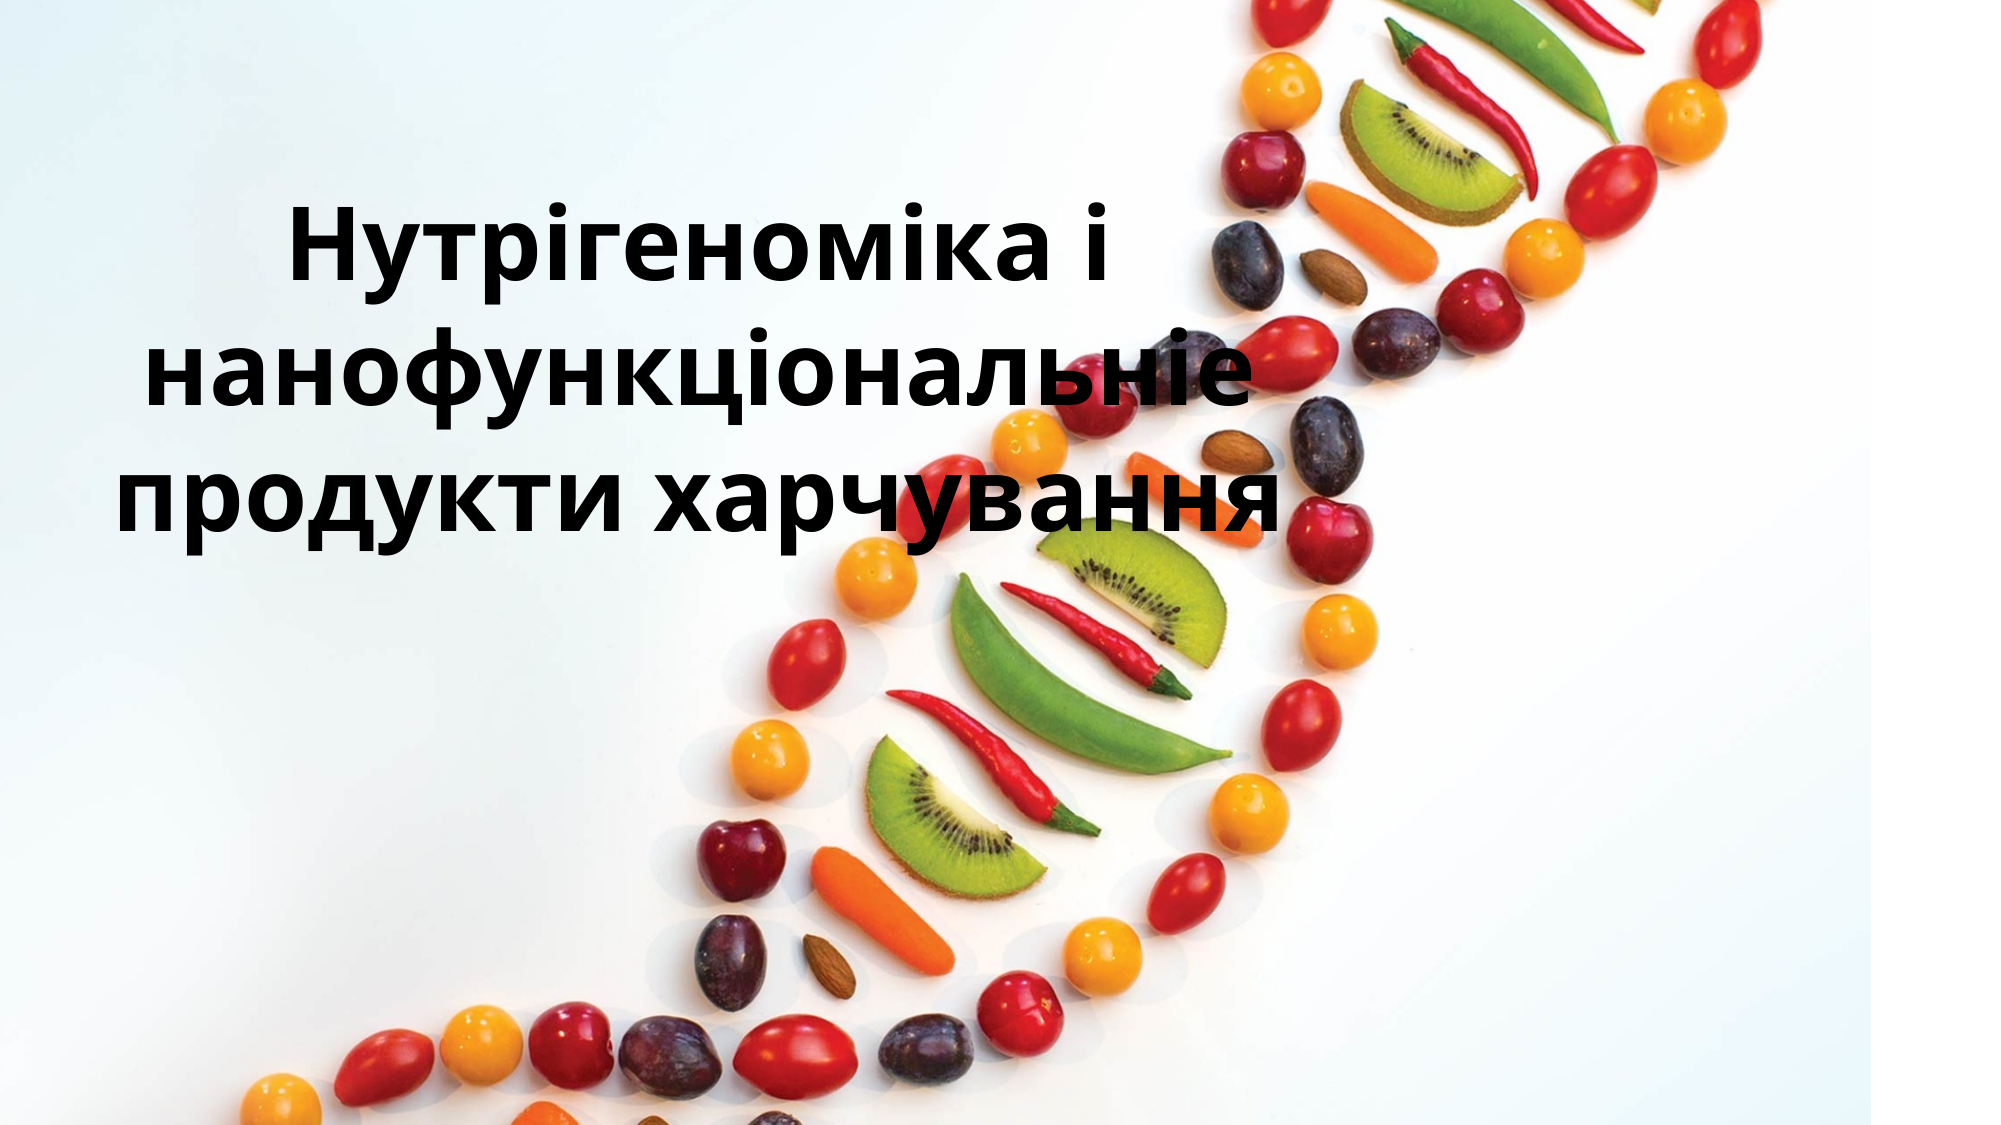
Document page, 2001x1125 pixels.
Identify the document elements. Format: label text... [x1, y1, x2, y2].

title Нутрігеноміка і нанофункціональніе продукти харчування [0, 172, 1450, 565]
picture [0, 0, 1871, 1125]
